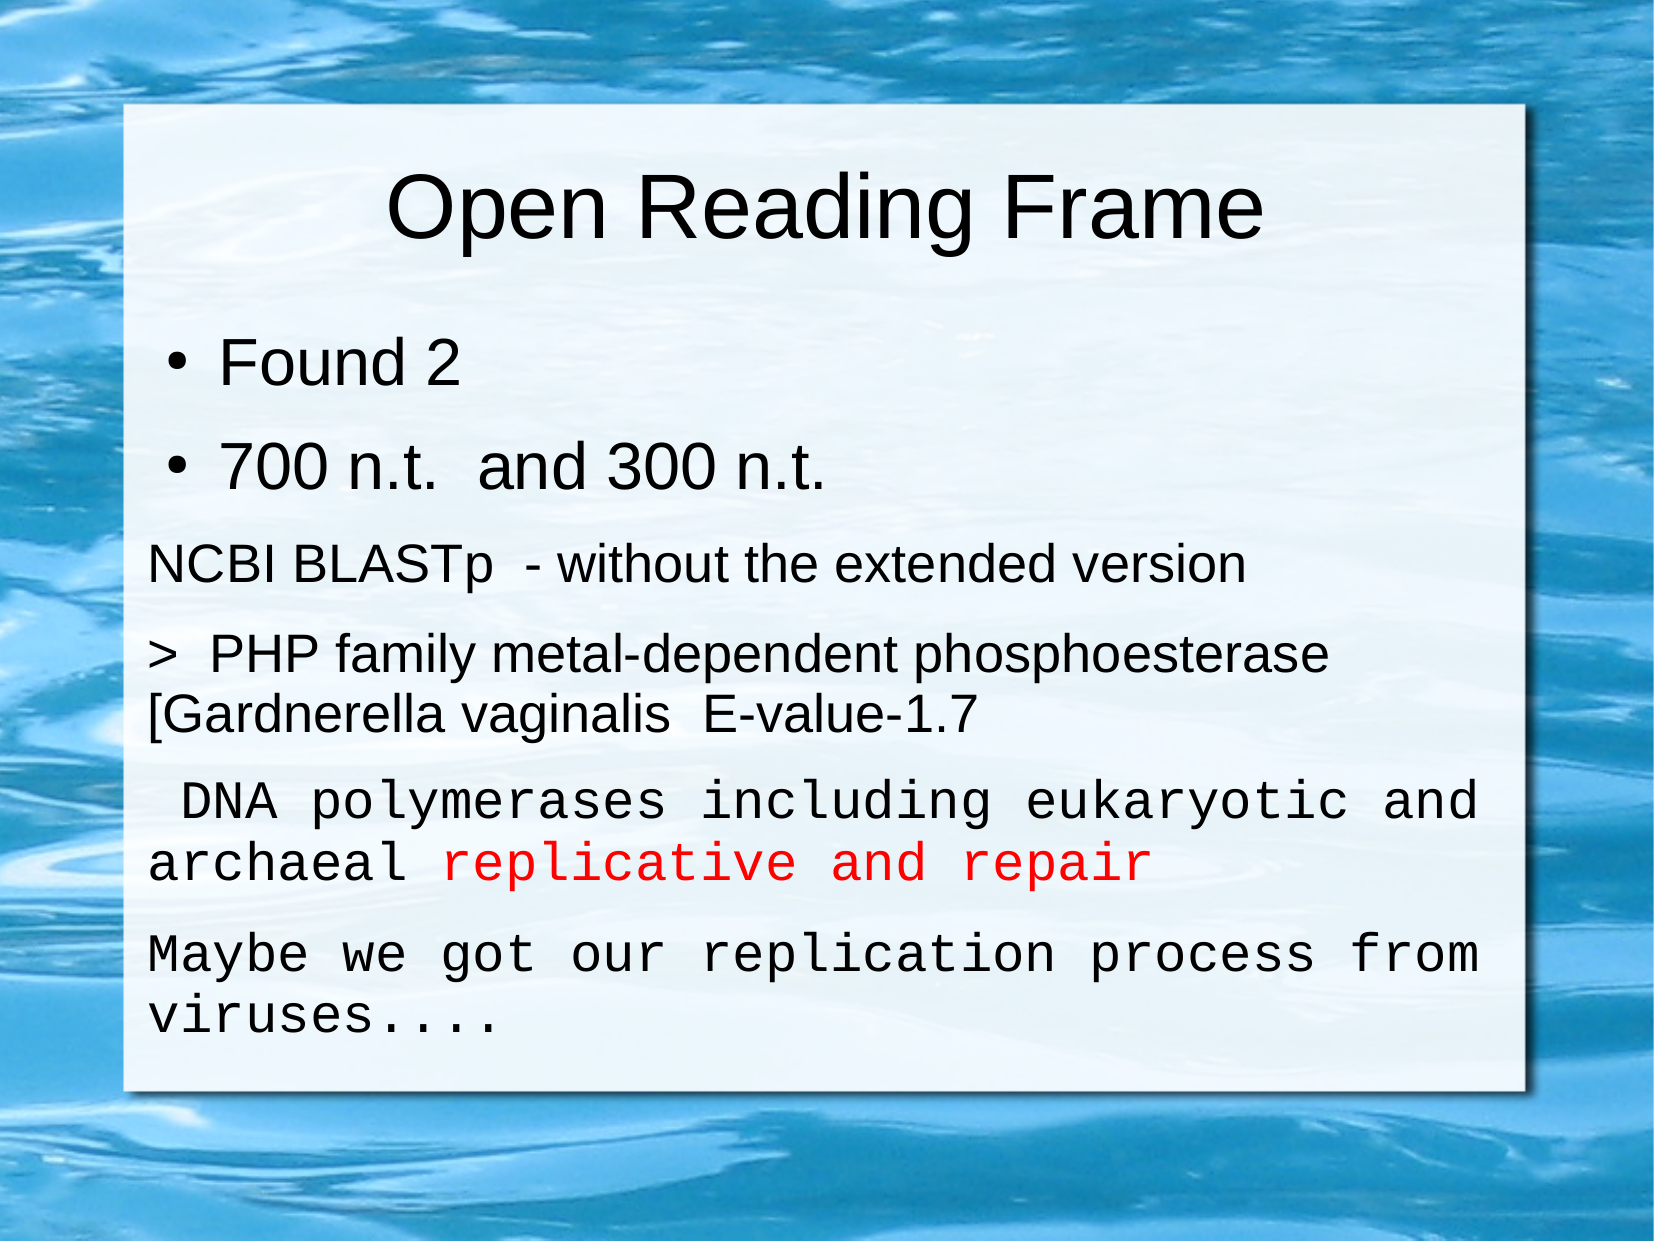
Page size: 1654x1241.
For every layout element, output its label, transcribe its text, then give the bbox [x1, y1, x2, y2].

list Found 2 700 n.t. and 300 n.t. NCBI BLASTp - without the extended version > PHP family metal-dependent phosphoesterase [Gardnerella vaginalis E-value-1.7 DNA polymerases including eukaryotic and archaeal replicative and repair Maybe we got our replication process from viruses.... [147, 324, 1506, 1126]
picture [0, 0, 1654, 1241]
title Open Reading Frame [147, 125, 1506, 288]
